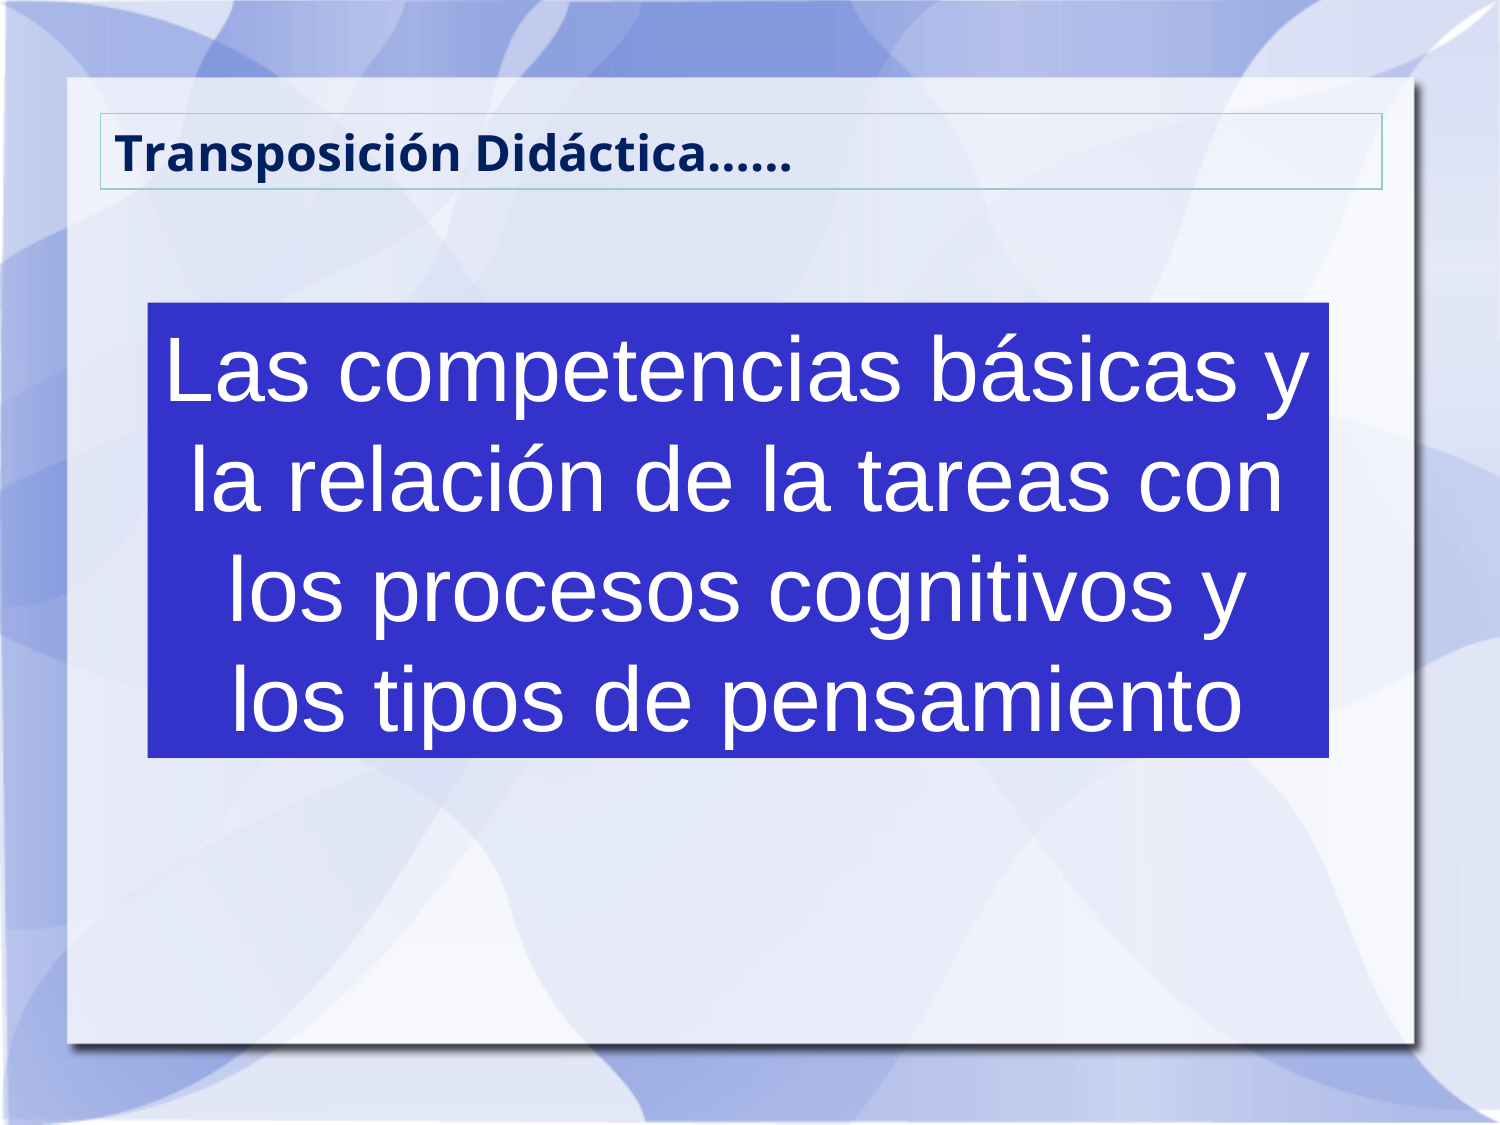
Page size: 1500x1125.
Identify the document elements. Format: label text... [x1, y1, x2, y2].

text_box Las competencias básicas y la relación de la tareas con los procesos cognitivos y los tipos de pensamiento [147, 302, 1329, 758]
picture [0, 0, 1500, 1125]
text_box Transposición Didáctica…… [100, 113, 1382, 189]
